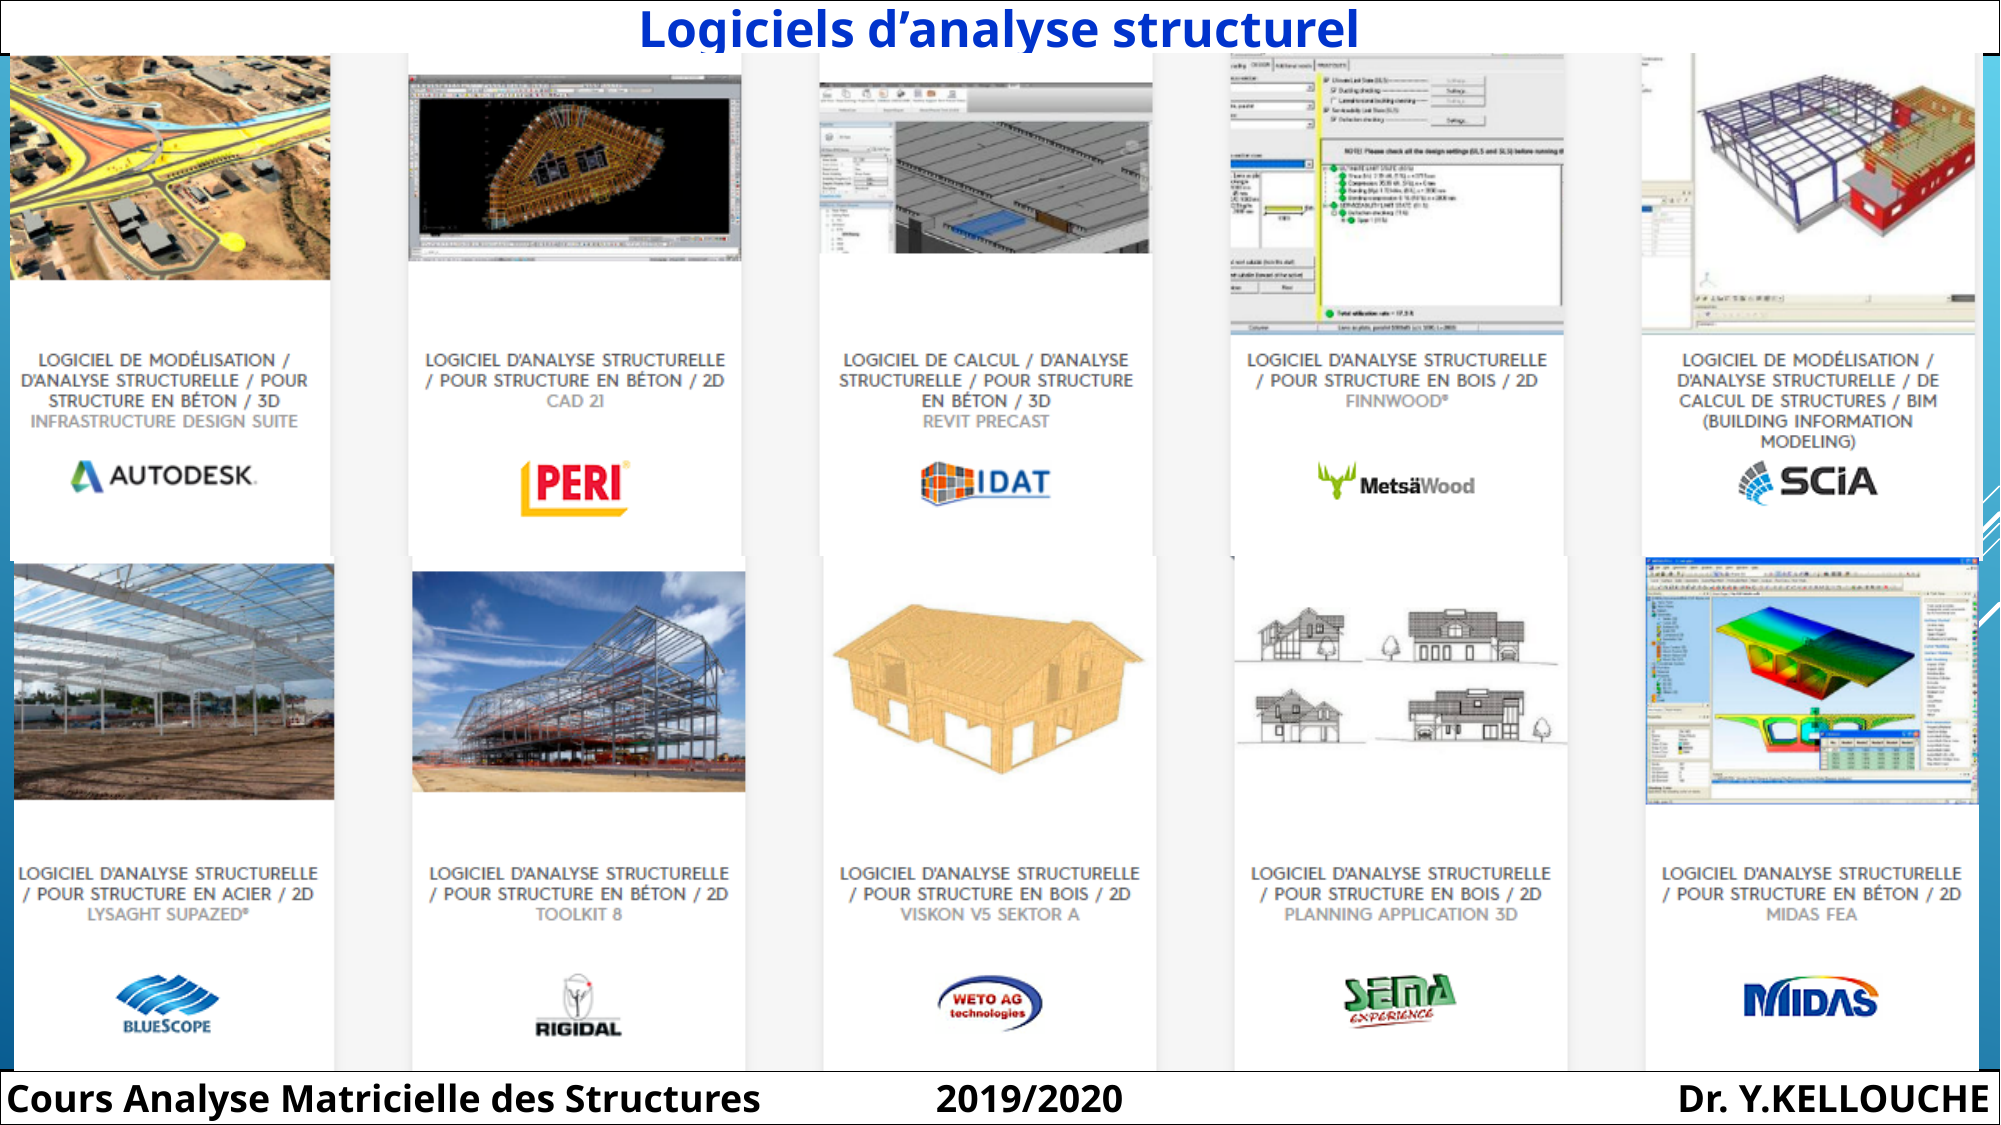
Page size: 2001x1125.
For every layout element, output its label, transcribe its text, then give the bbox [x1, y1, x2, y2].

text_box Cours Analyse Matricielle des Structures 2019/2020 Dr. Y.KELLOUCHE [0, 1070, 2000, 1125]
text_box Logiciels d’analyse structurel [0, 0, 2000, 55]
picture [10, 53, 1983, 1071]
